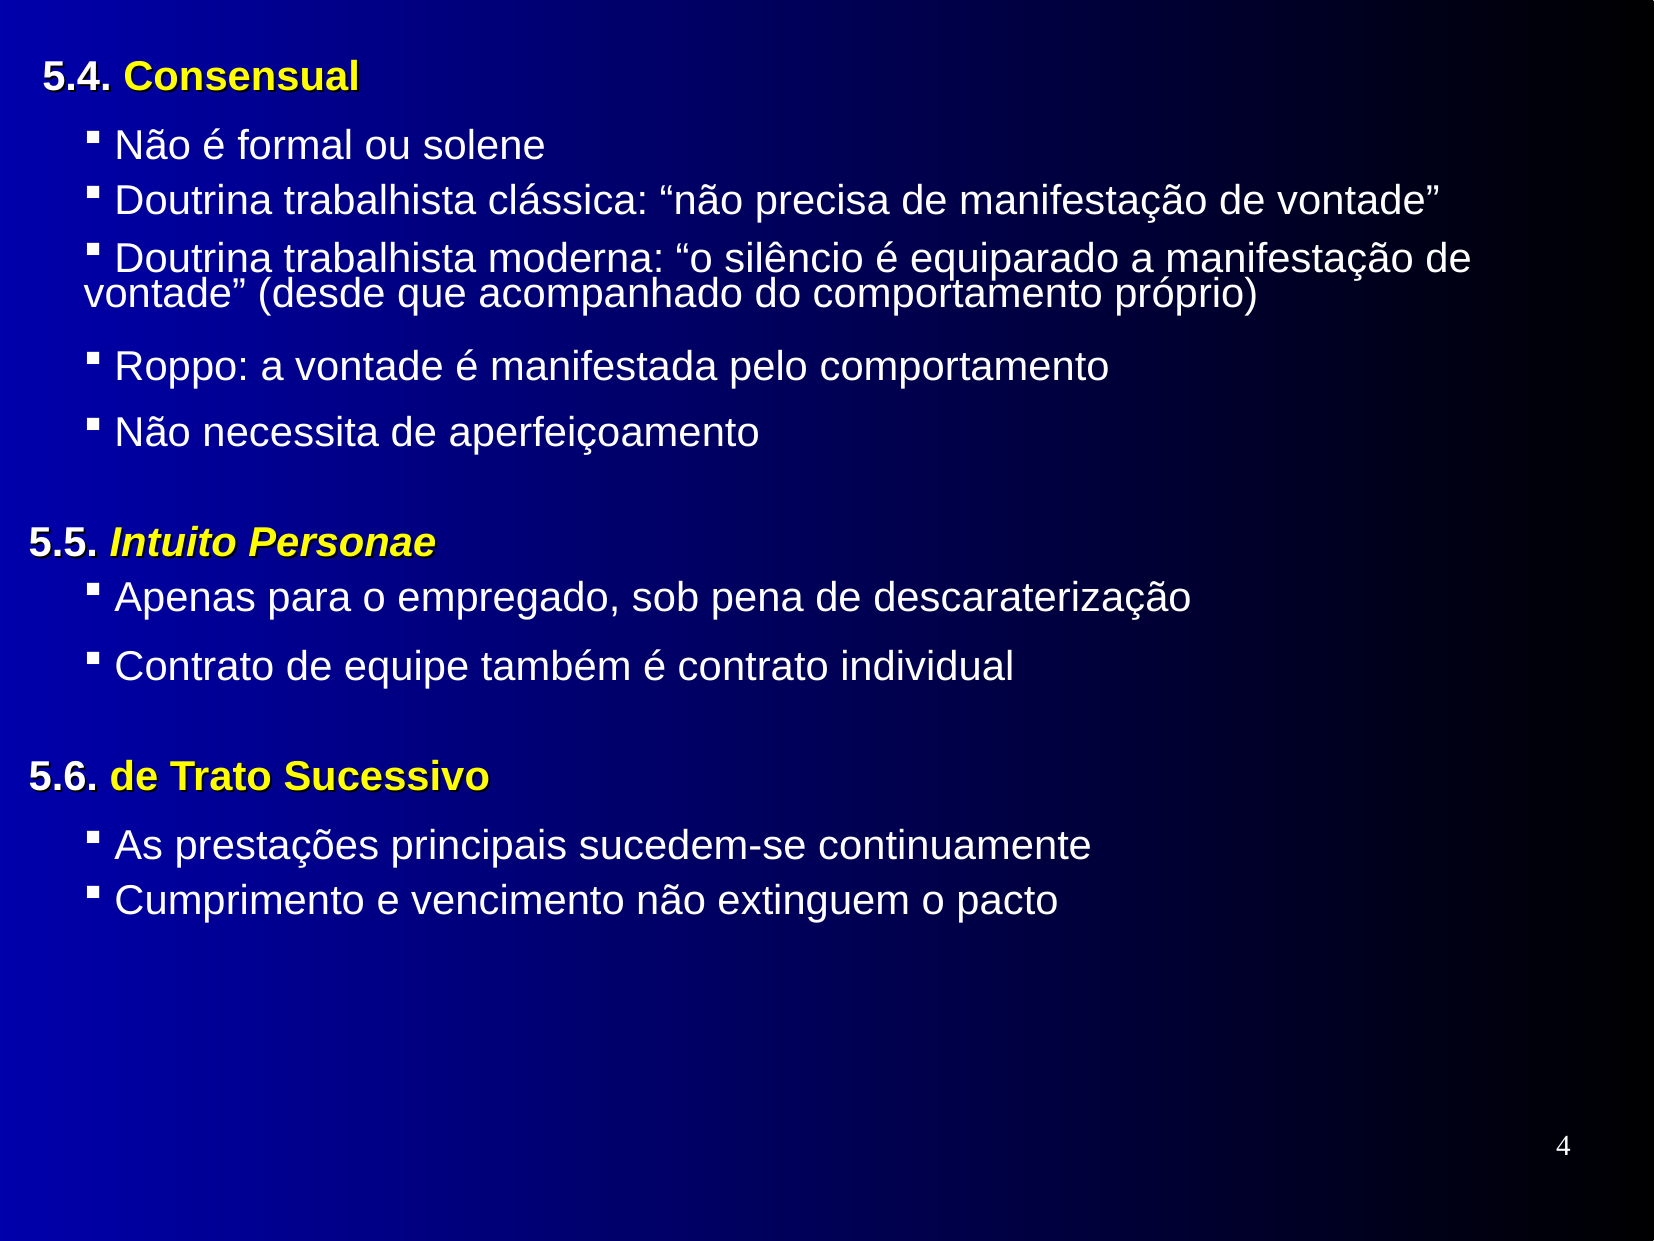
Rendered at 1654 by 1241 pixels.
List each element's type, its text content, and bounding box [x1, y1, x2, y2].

text_box Roppo: a vontade é manifestada pelo comportamento [68, 330, 1585, 397]
text_box As prestações principais sucedem-se continuamente [68, 810, 1558, 876]
text_box Apenas para o empregado, sob pena de descaraterização [68, 562, 1585, 628]
text_box 5.6. de Trato Sucessivo [13, 741, 1489, 807]
text_box Cumprimento e vencimento não extinguem o pacto [68, 865, 1544, 931]
text_box Não necessita de aperfeiçoamento [68, 396, 1571, 463]
text_box 5.5. Intuito Personae [13, 506, 1447, 573]
text_box Não é formal ou solene [68, 110, 1516, 165]
text_box Contrato de equipe também é contrato individual [68, 631, 1558, 697]
text_box Doutrina trabalhista clássica: “não precisa de manifestação de vontade” [68, 165, 1627, 231]
text_box 5.4. Consensual [27, 41, 1530, 107]
text_box Doutrina trabalhista moderna: “o silêncio é equiparado a manifestação de vontade” (desde que acompanhado do comportamento próprio) [68, 236, 1585, 323]
